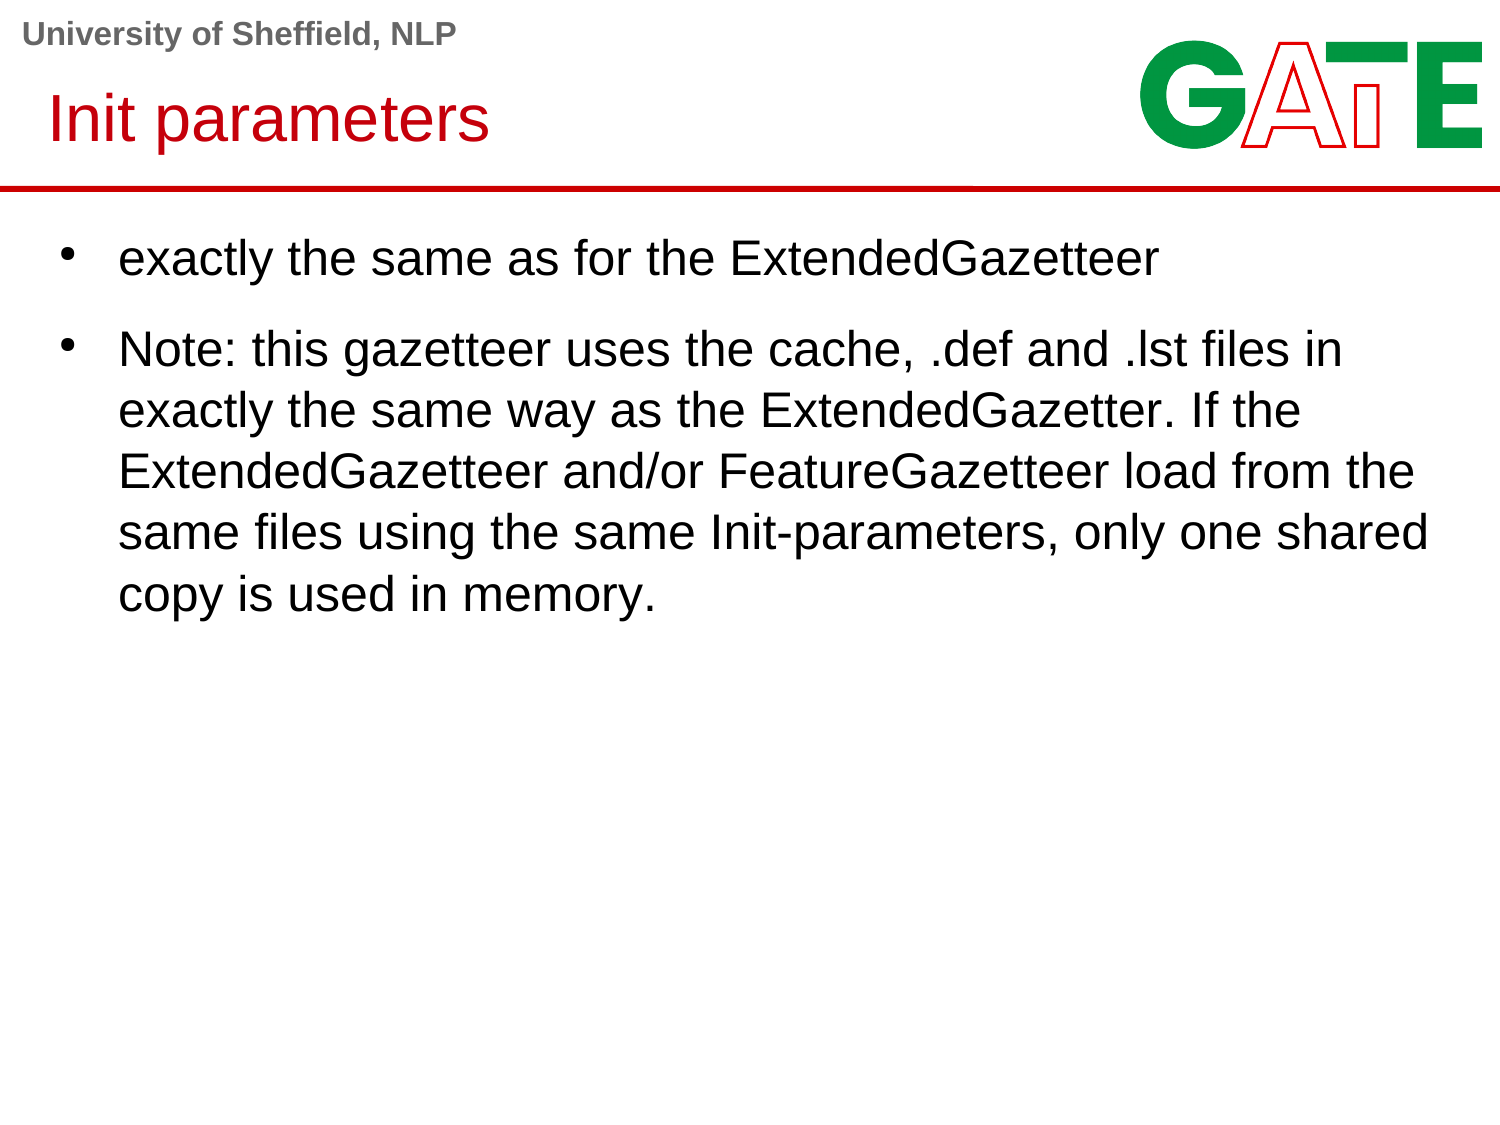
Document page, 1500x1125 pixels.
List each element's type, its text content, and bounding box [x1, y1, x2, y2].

picture [1133, 23, 1489, 166]
list exactly the same as for the ExtendedGazetteer Note: this gazetteer uses the cache, .def and .lst files in exactly the same way as the ExtendedGazetter. If the ExtendedGazetteer and/or FeatureGazetteer load from the same files using the same Init-parameters, only one shared copy is used in memory. [59, 224, 1441, 1075]
title Init parameters [47, 59, 1241, 180]
